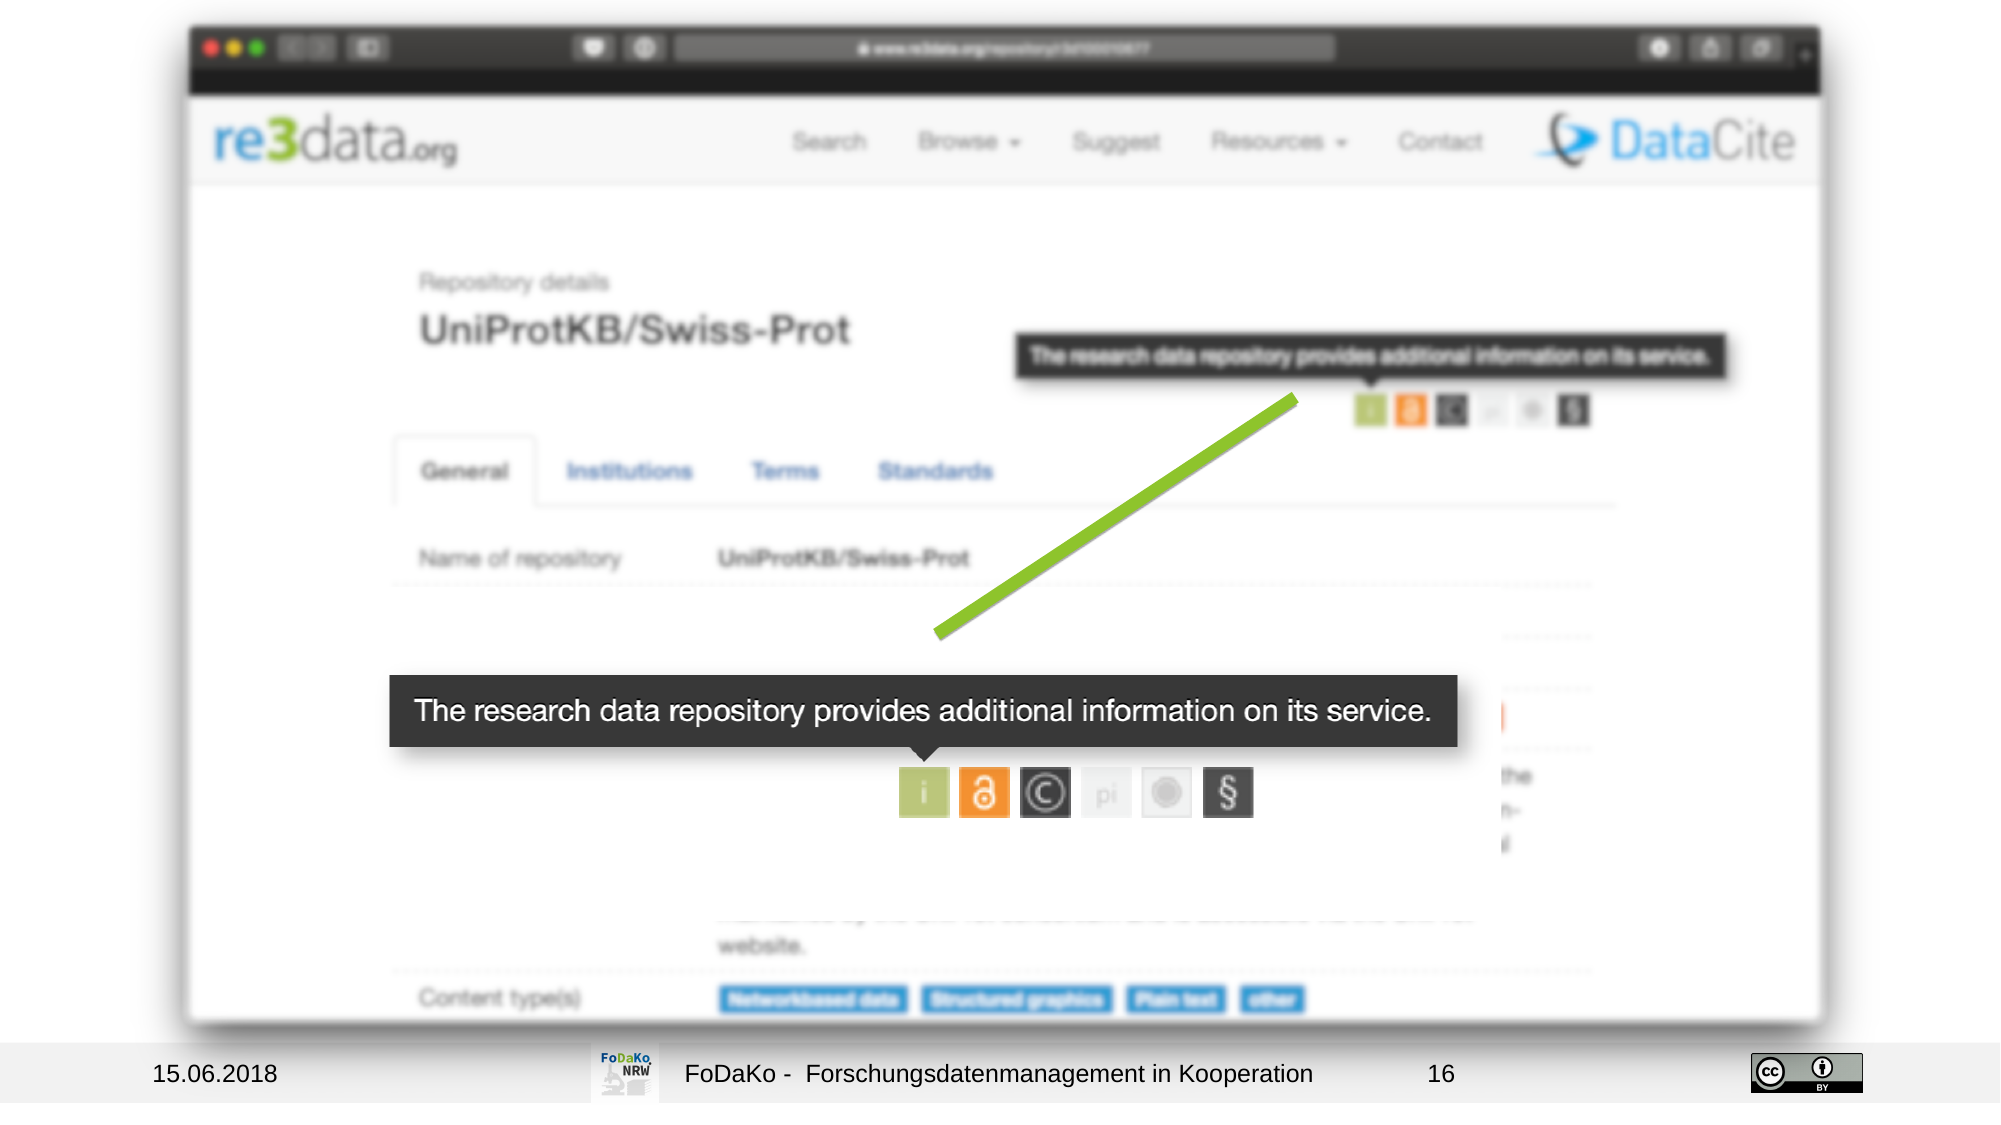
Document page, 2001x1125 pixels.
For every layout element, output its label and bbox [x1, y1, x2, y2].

picture [126, 0, 1883, 1103]
